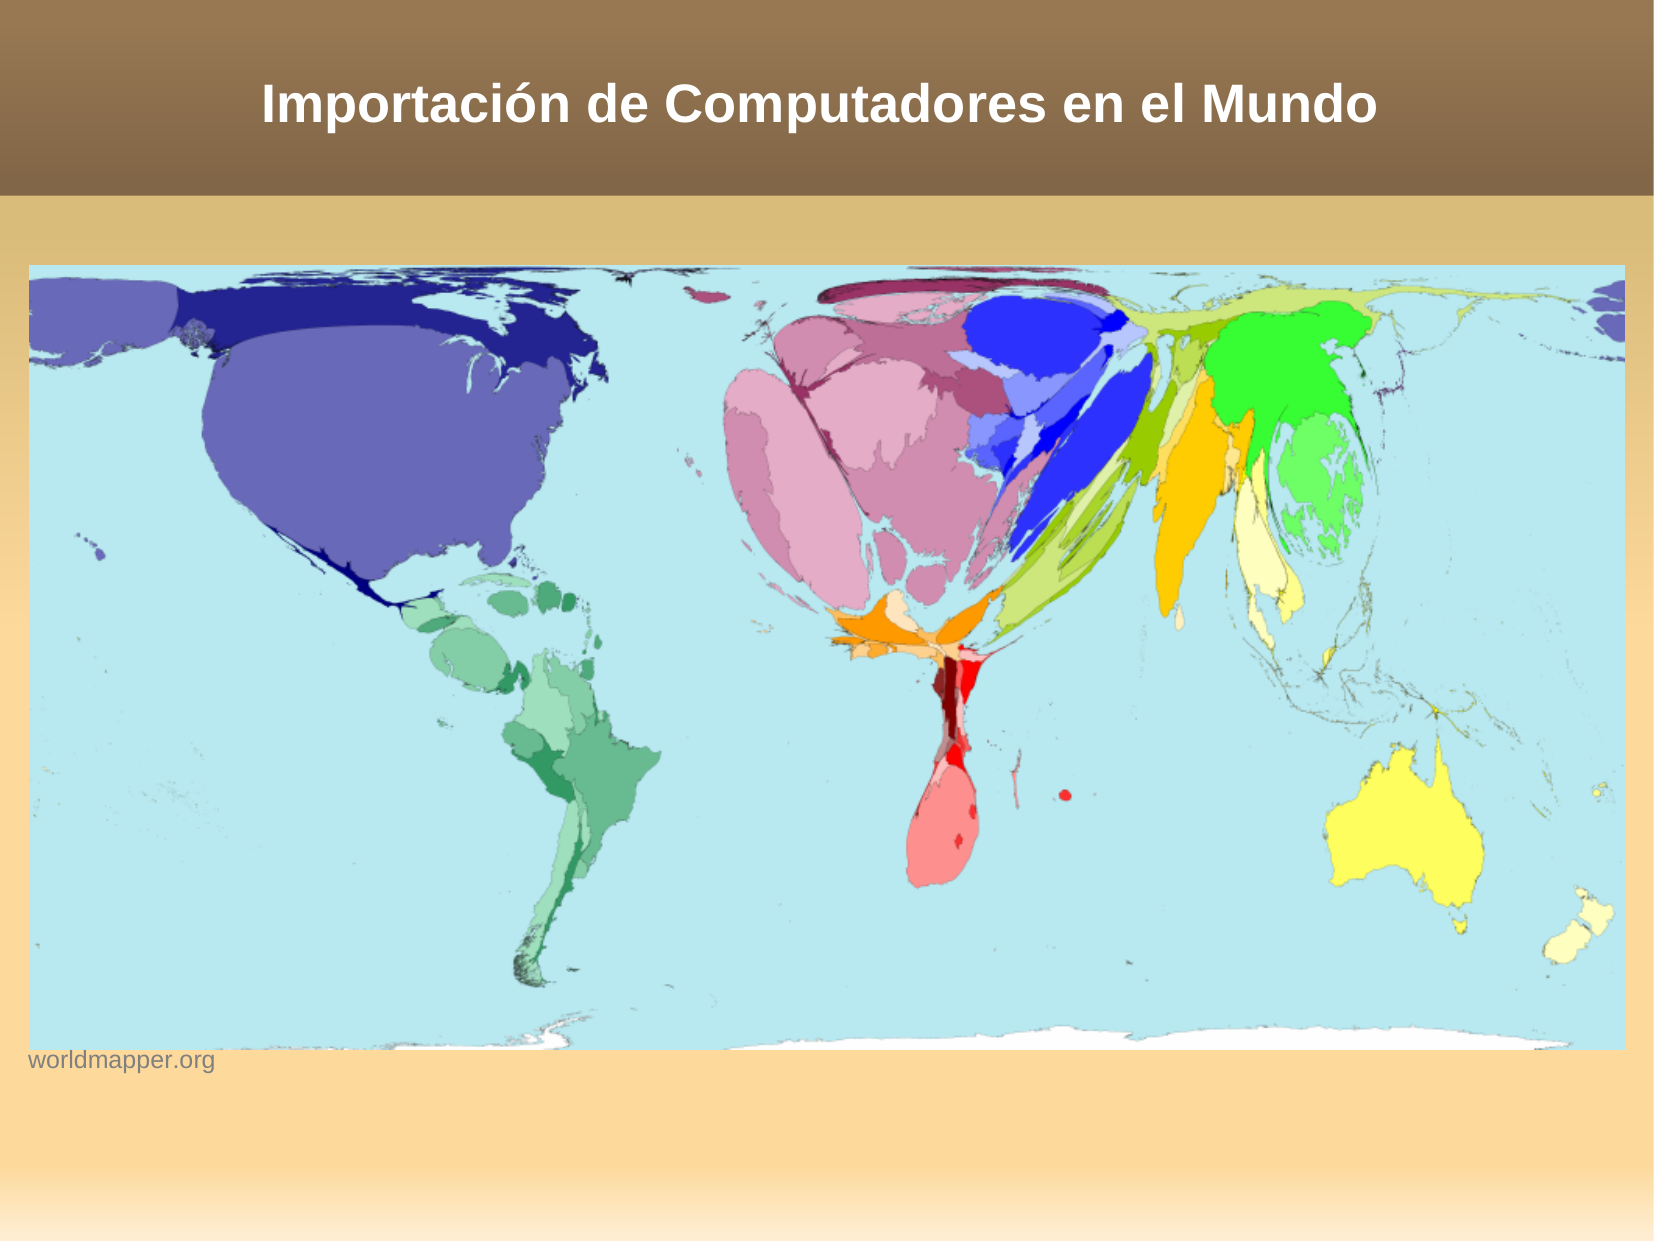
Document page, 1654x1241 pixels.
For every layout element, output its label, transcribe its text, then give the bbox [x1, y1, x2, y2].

title Importación de Computadores en el Mundo [76, 0, 1565, 208]
text_box worldmapper.org [28, 1045, 214, 1074]
picture [0, 0, 1654, 1241]
